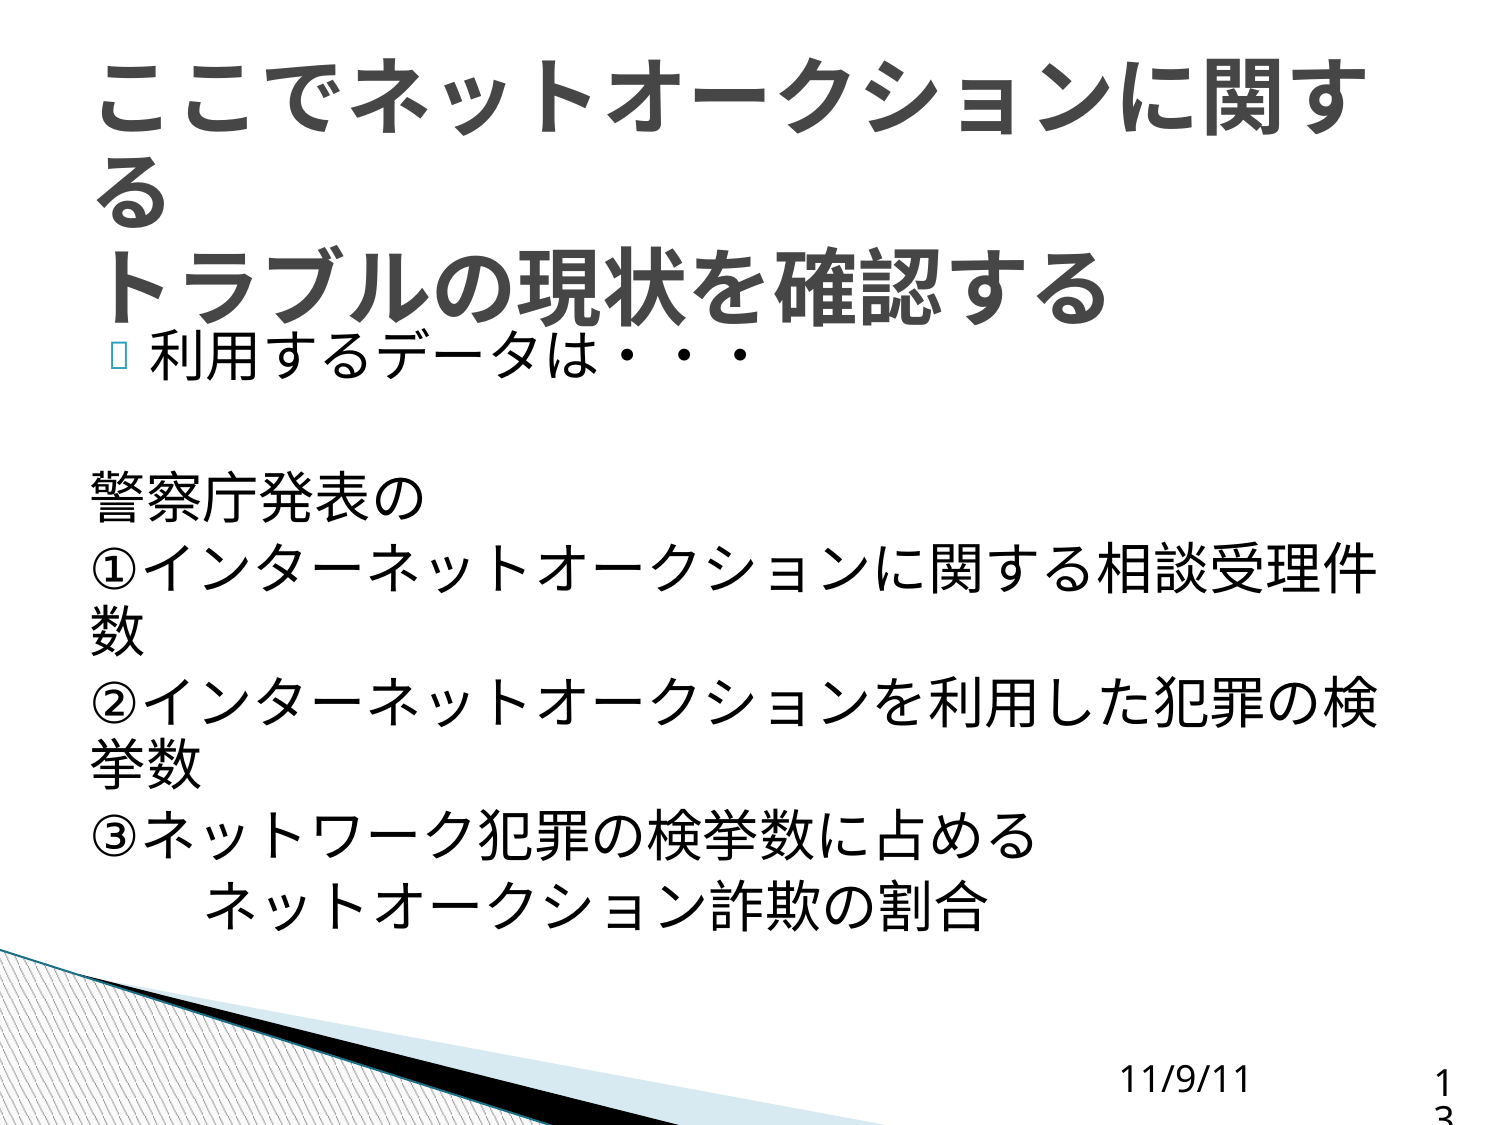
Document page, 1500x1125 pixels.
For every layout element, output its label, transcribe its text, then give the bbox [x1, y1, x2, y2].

slide_number 11/9/11 [1103, 1051, 1419, 1112]
title ここでネットオークションに関する トラブルの現状を確認する [75, 45, 1425, 233]
picture [0, 952, 543, 1125]
list 利用するデータは・・・ 警察庁発表の ①インターネットオークションに関する相談受理件数 ②インターネットオークションを利用した犯罪の検挙数 ③ネットワーク犯罪の検挙数に占める ネットオークション詐欺の割合 [75, 242, 1425, 986]
